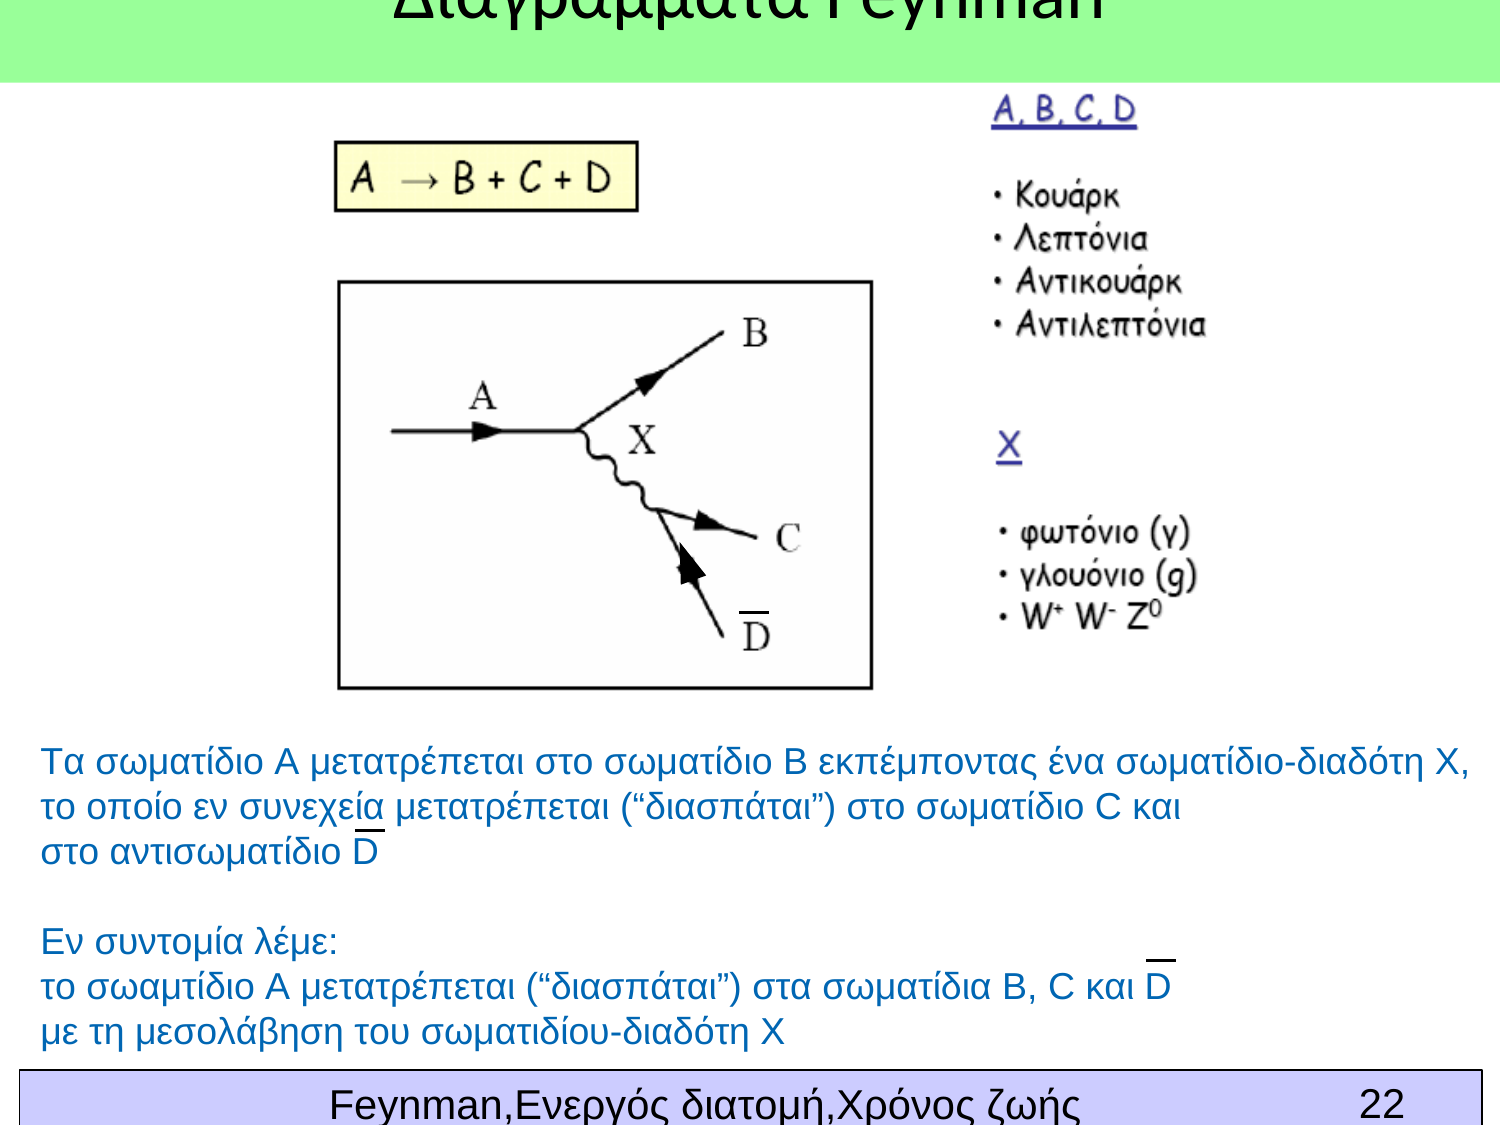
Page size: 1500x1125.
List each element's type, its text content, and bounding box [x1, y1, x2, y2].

text_box Διαγράμματα Feynman [0, 0, 1500, 83]
text_box Τα σωματίδιο Α μετατρέπεται στο σωματίδιο Β εκπέμποντας ένα σωματίδιο-διαδότη Χ, το οποίο εν συνεχεία μετατρέπεται (“διασπάται”) στo σωματίδιο C και στο αντισωματίδιο D Εν συντομία λέμε: το σωαμτίδιο Α μετατρέπεται (“διασπάται”) στα σωματίδια Β, C και D με τη μεσολάβηση του σωματιδίου-διαδότη Χ [25, 730, 1497, 1061]
picture [218, 83, 1306, 710]
